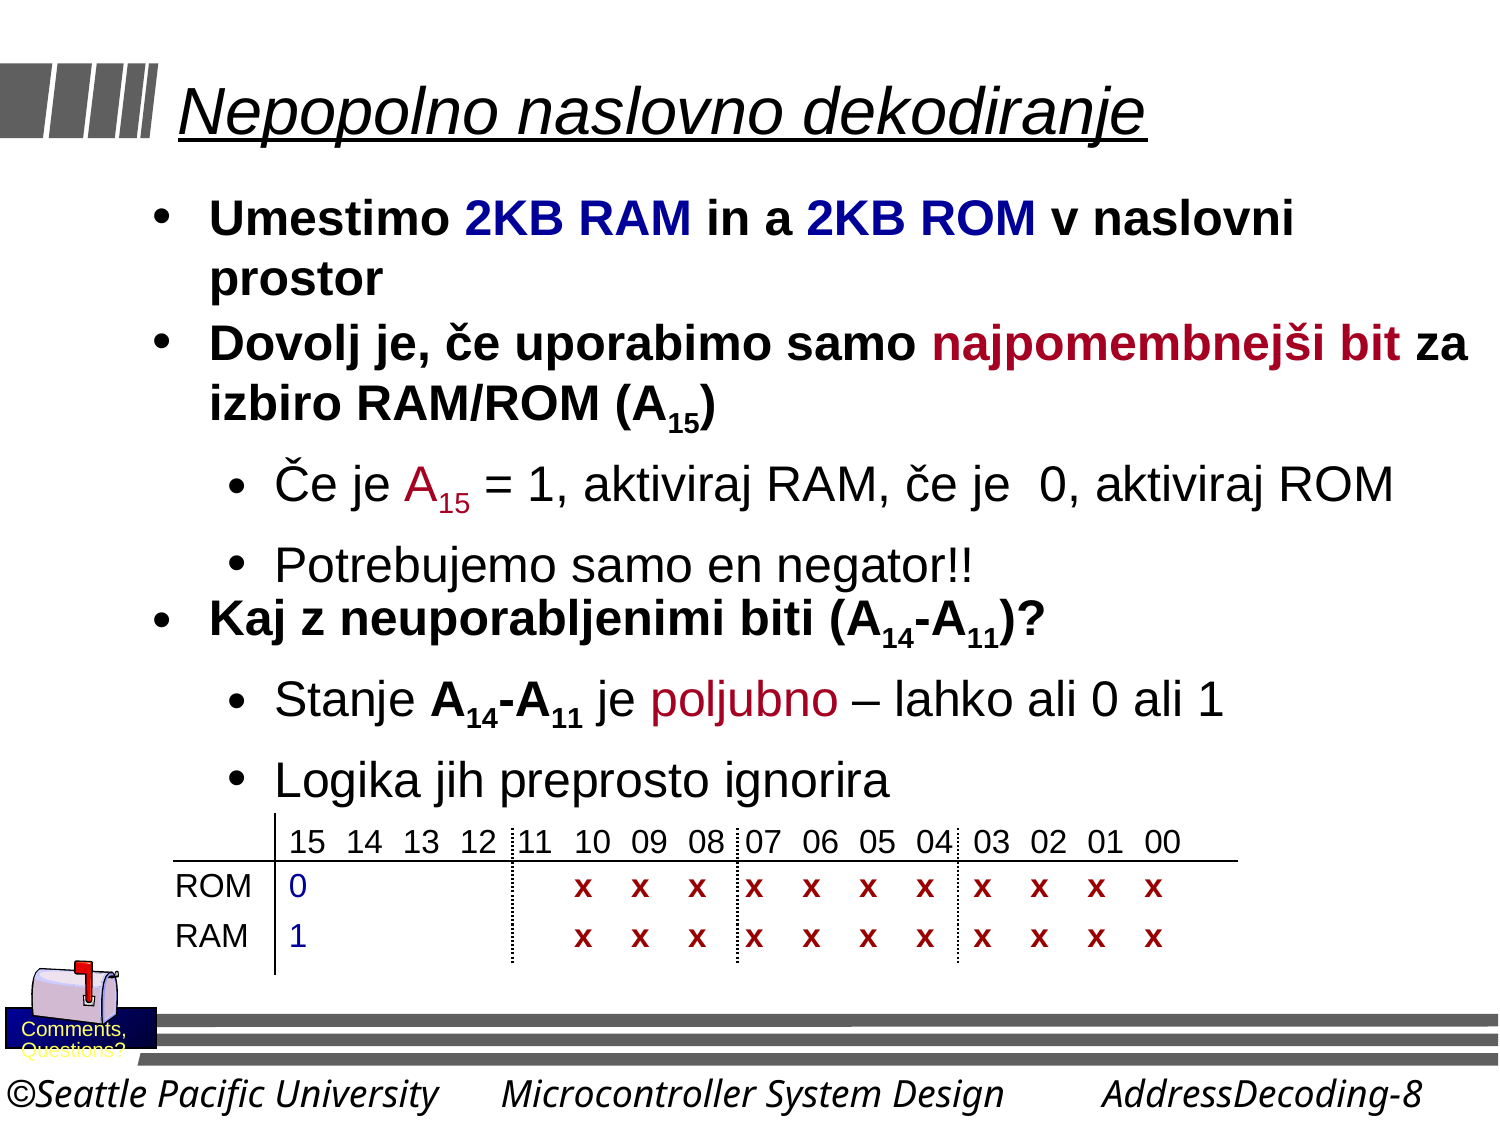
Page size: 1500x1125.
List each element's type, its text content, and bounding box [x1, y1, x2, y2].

text_box 15 14 13 12 11 10 09 08 07 06 05 04 03 02 01 00 ROM 0 x x x x x x x x x x x RAM 1 x x x x x x x x x x x [159, 838, 1217, 1006]
title Nepopolno naslovno dekodiranje [162, 60, 1498, 156]
text_box 15 14 13 12 11 10 09 08 07 06 05 04 03 02 01 00 ROM 0 x x x x x x x x x x x RAM 1 x x x x x x x x x x x [276, 838, 1217, 860]
list Umestimo 2KB RAM in a 2KB ROM v naslovni prostor [137, 178, 1486, 303]
text_box Dovolj je, če uporabimo samo najpomembnejši bit za izbiro RAM/ROM (A15) Če je A15 = 1, aktiviraj RAM, če je 0, aktiviraj ROM Potrebujemo samo en negator!! [137, 303, 1486, 578]
text_box Kaj z neuporabljenimi biti (A14-A11)? Stanje A14-A11 je poljubno – lahko ali 0 ali 1 Logika jih preprosto ignorira [137, 578, 1486, 838]
